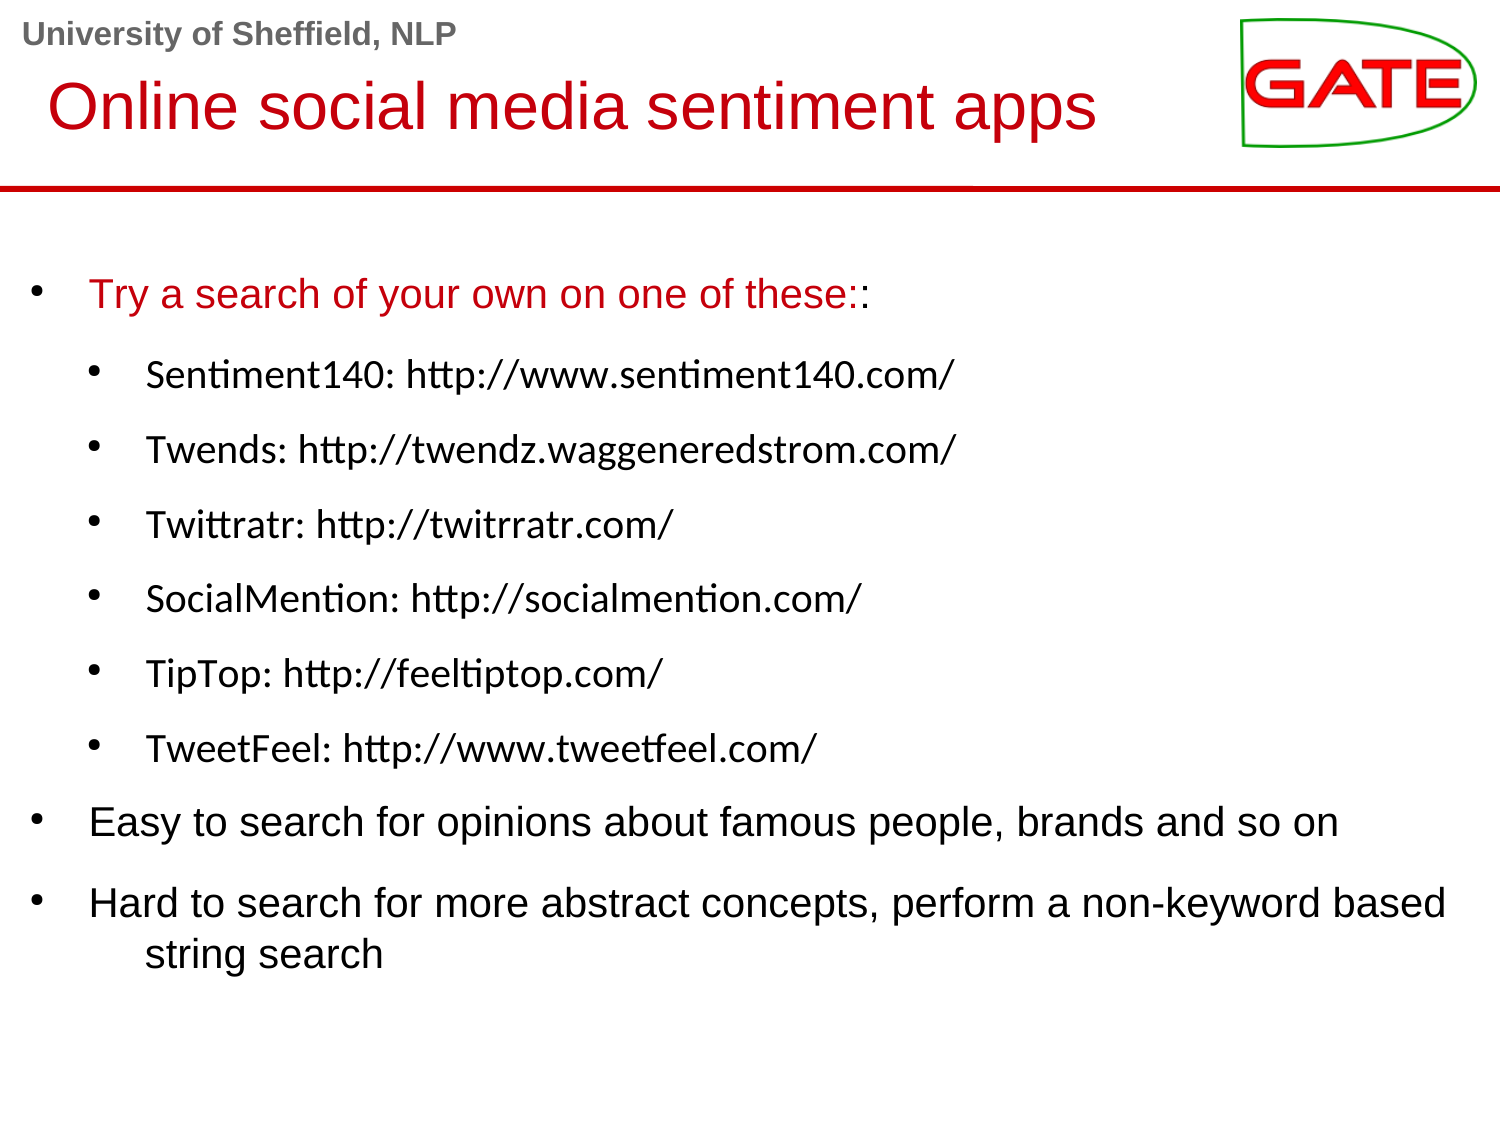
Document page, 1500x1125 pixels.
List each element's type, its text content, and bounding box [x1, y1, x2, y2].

title Online social media sentiment apps [47, 47, 1267, 168]
picture [1240, 18, 1477, 148]
list Try a search of your own on one of these:: Sentiment140: http://www.sentiment140.com/ Twends: http://twendz.waggeneredstrom.com/ Twittratr: http://twitrratr.com/ SocialMention: http://socialmention.com/ TipTop: http://feeltiptop.com/ TweetFeel: http://www.tweetfeel.com/ Easy to search for opinions about famous people, brands and so on Hard to search for more abstract concepts, perform a non-keyword based string search [29, 265, 1477, 1025]
